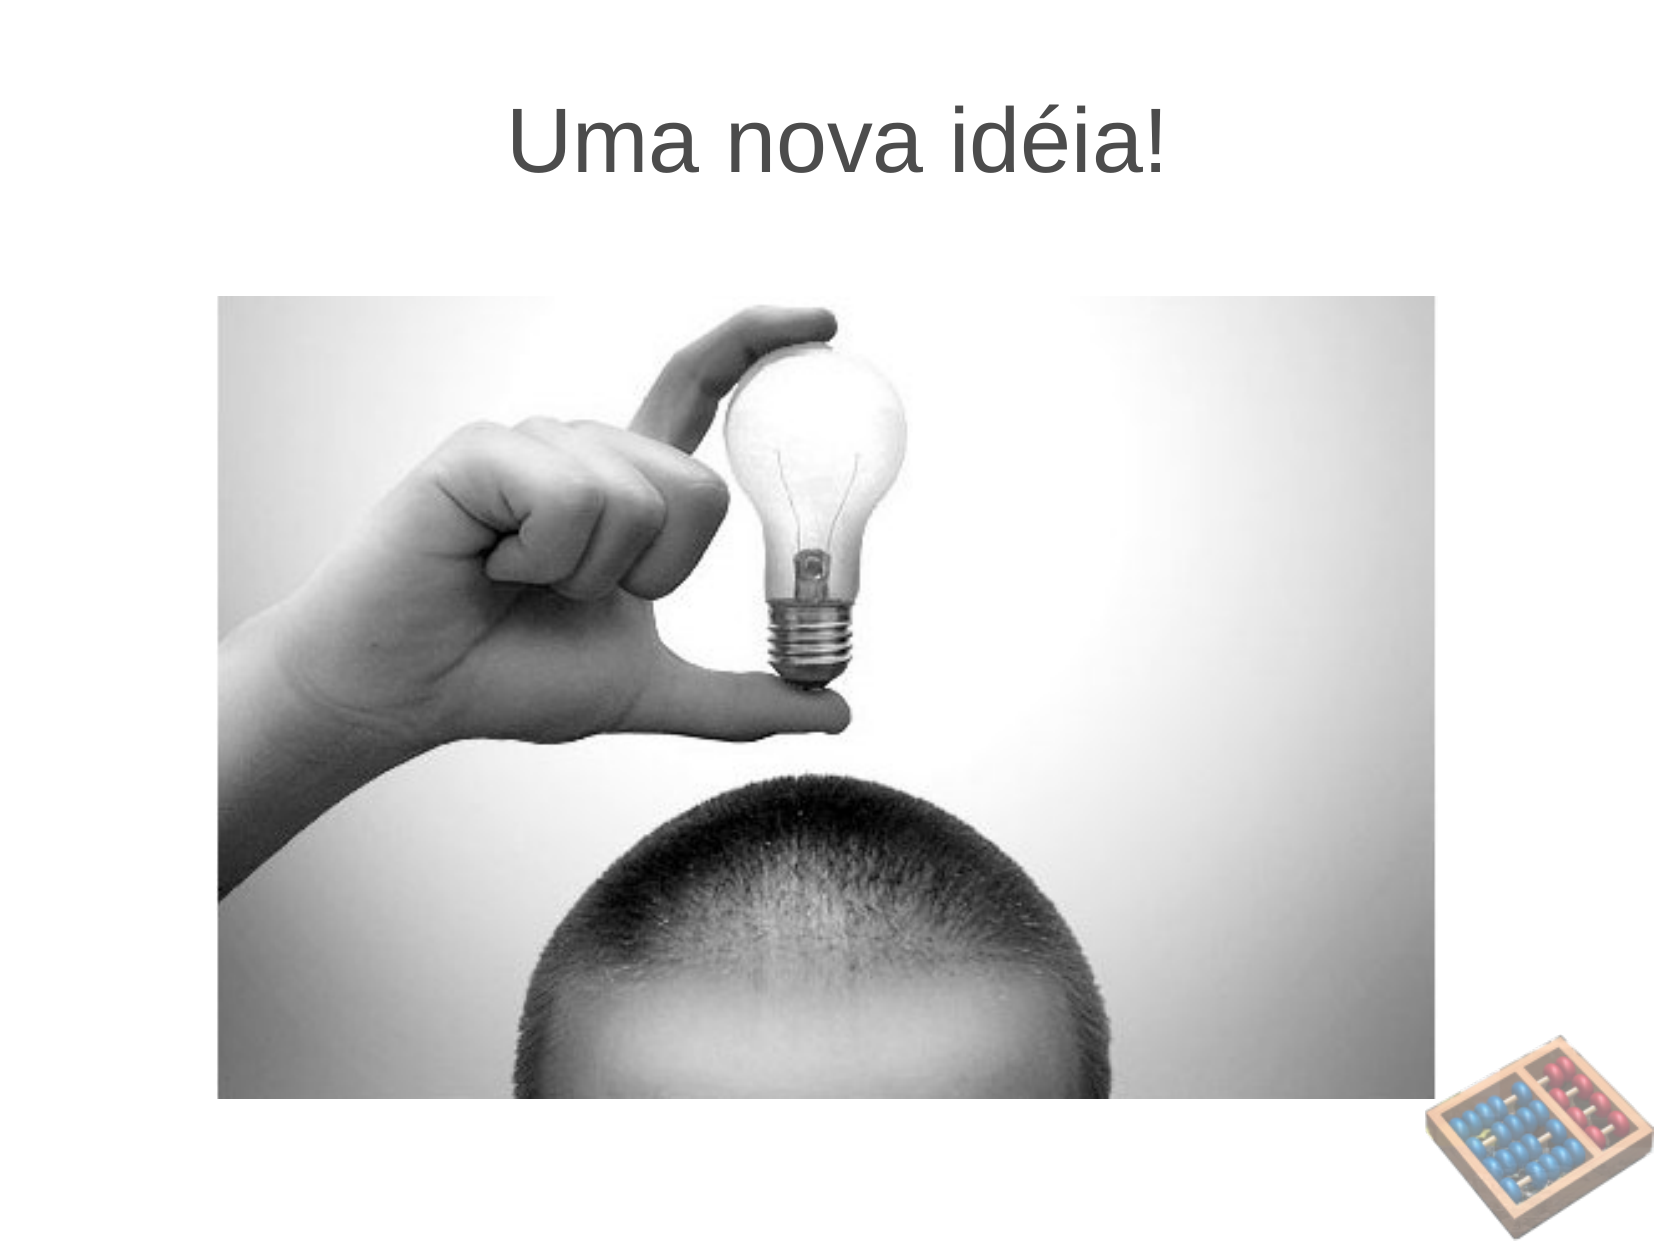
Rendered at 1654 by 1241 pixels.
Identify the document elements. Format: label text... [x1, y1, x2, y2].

title Uma nova idéia! [75, 37, 1601, 245]
picture [216, 296, 1438, 1099]
